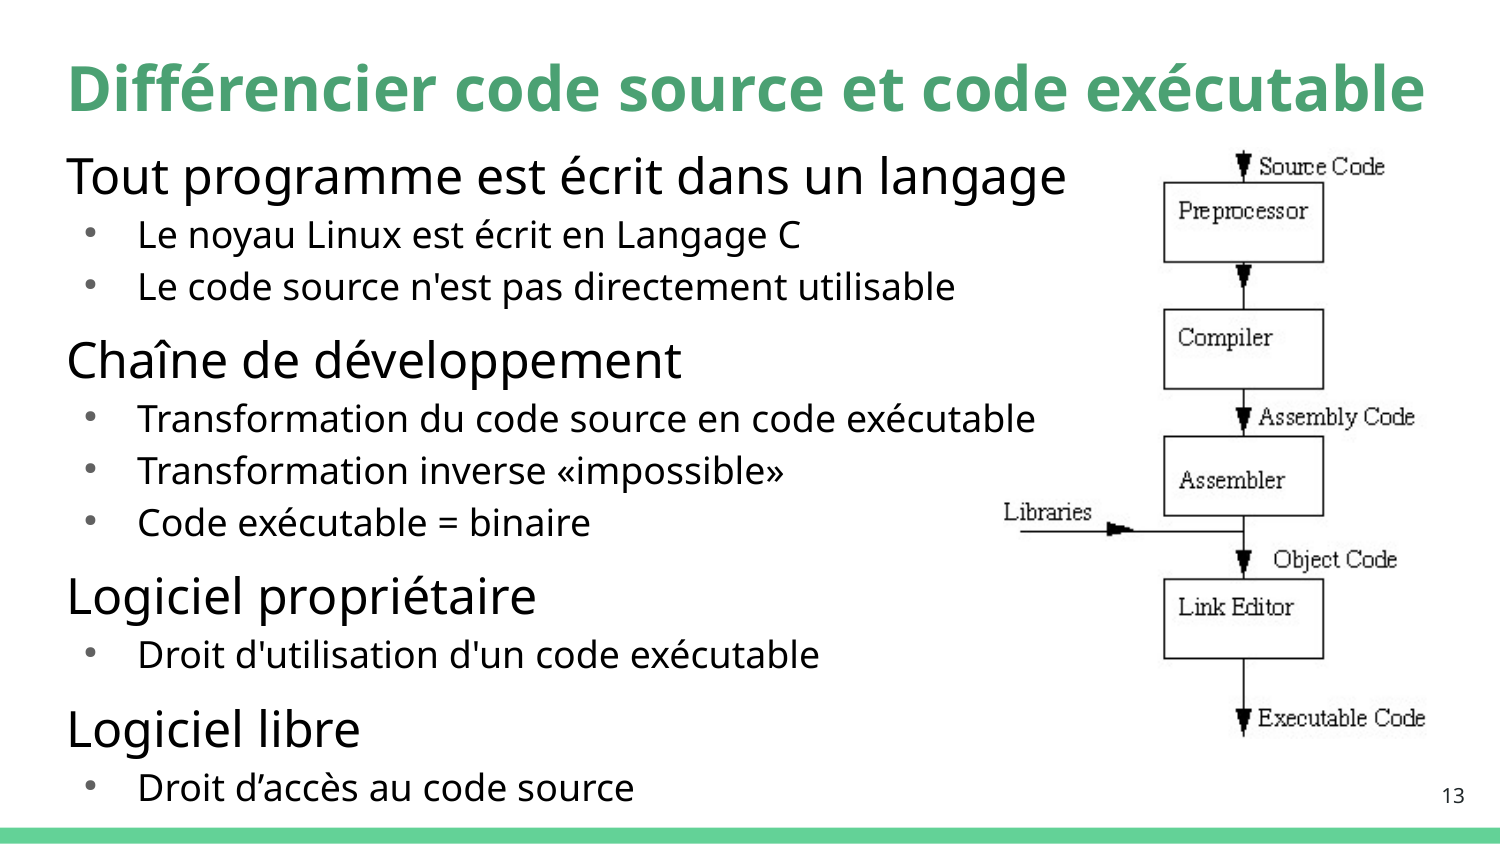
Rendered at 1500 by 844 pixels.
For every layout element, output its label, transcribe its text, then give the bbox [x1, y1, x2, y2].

picture [1359, 147, 1434, 739]
text_box <numéro> [1389, 764, 1480, 830]
title Différencier code source et code exécutable [51, 23, 1449, 117]
list Tout programme est écrit dans un langage Le noyau Linux est écrit en Langage C Le code source n'est pas directement utilisable Chaîne de développement Transformation du code source en code exécutable Transformation inverse «impossible» Code exécutable = binaire Logiciel propriétaire Droit d'utilisation d'un code exécutable Logiciel libre Droit d’accès au code source [51, 120, 1359, 827]
